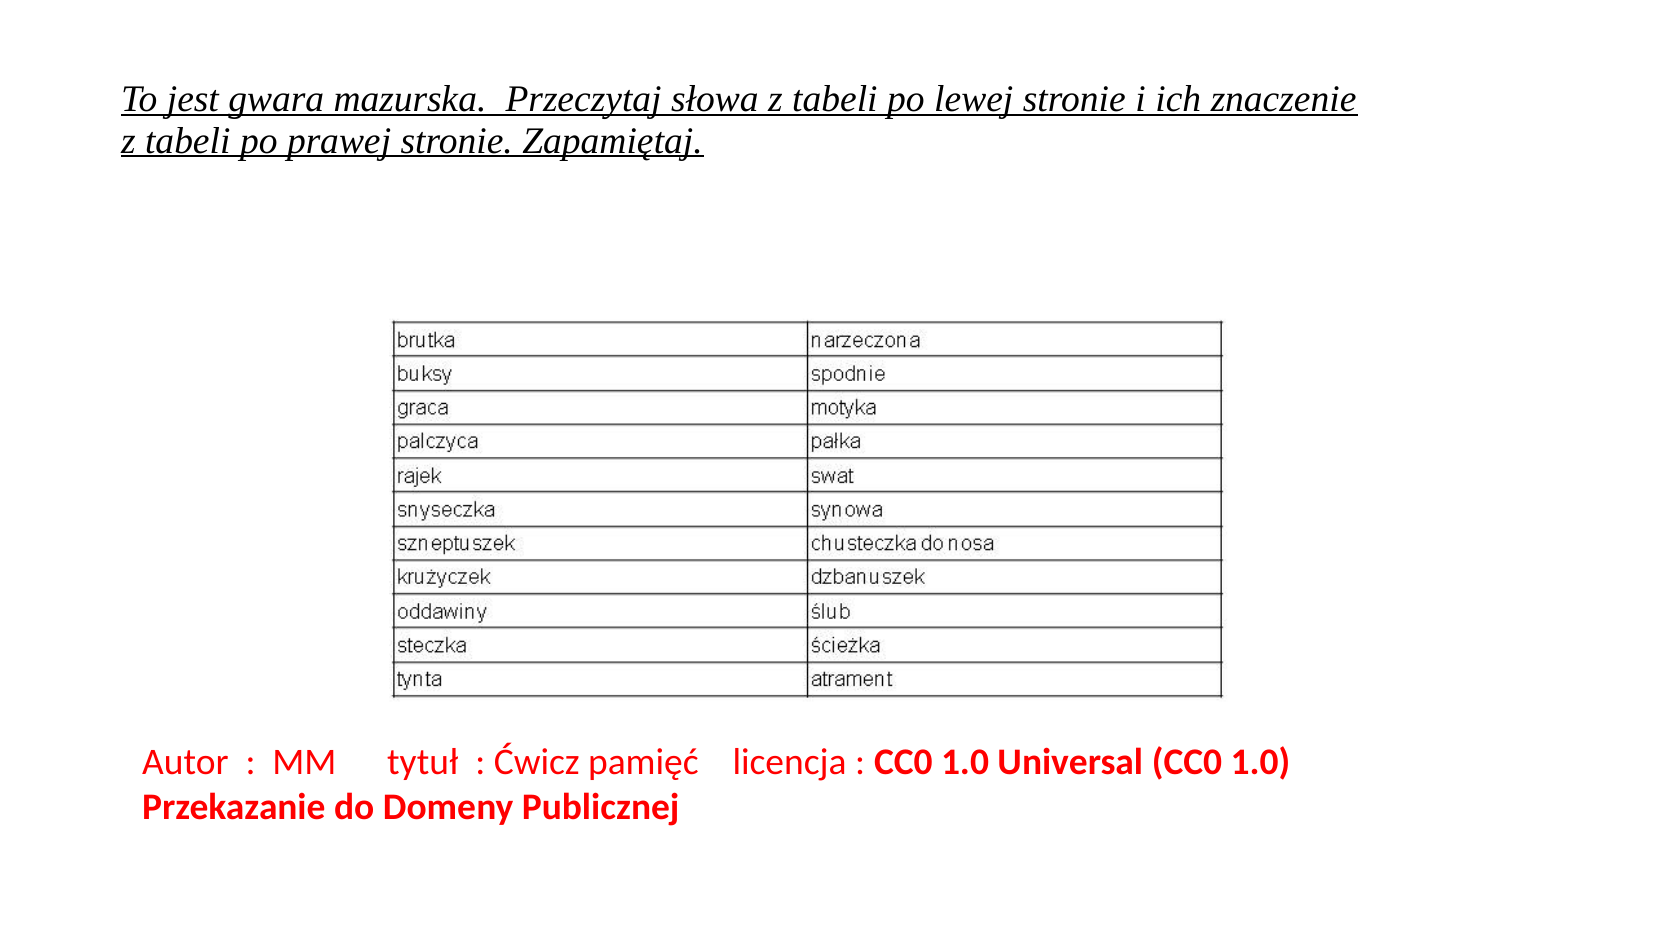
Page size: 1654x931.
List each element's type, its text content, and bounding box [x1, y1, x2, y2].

picture [378, 307, 1241, 709]
text_box To jest gwara mazurska. Przeczytaj słowa z tabeli po lewej stronie i ich znaczenie z tabeli po prawej stronie. Zapamiętaj. [106, 70, 1489, 211]
text_box Autor : MM tytuł : Ćwicz pamięć licencja : CC0 1.0 Universal (CC0 1.0) Przekazanie do Domeny Publicznej [127, 729, 1348, 882]
